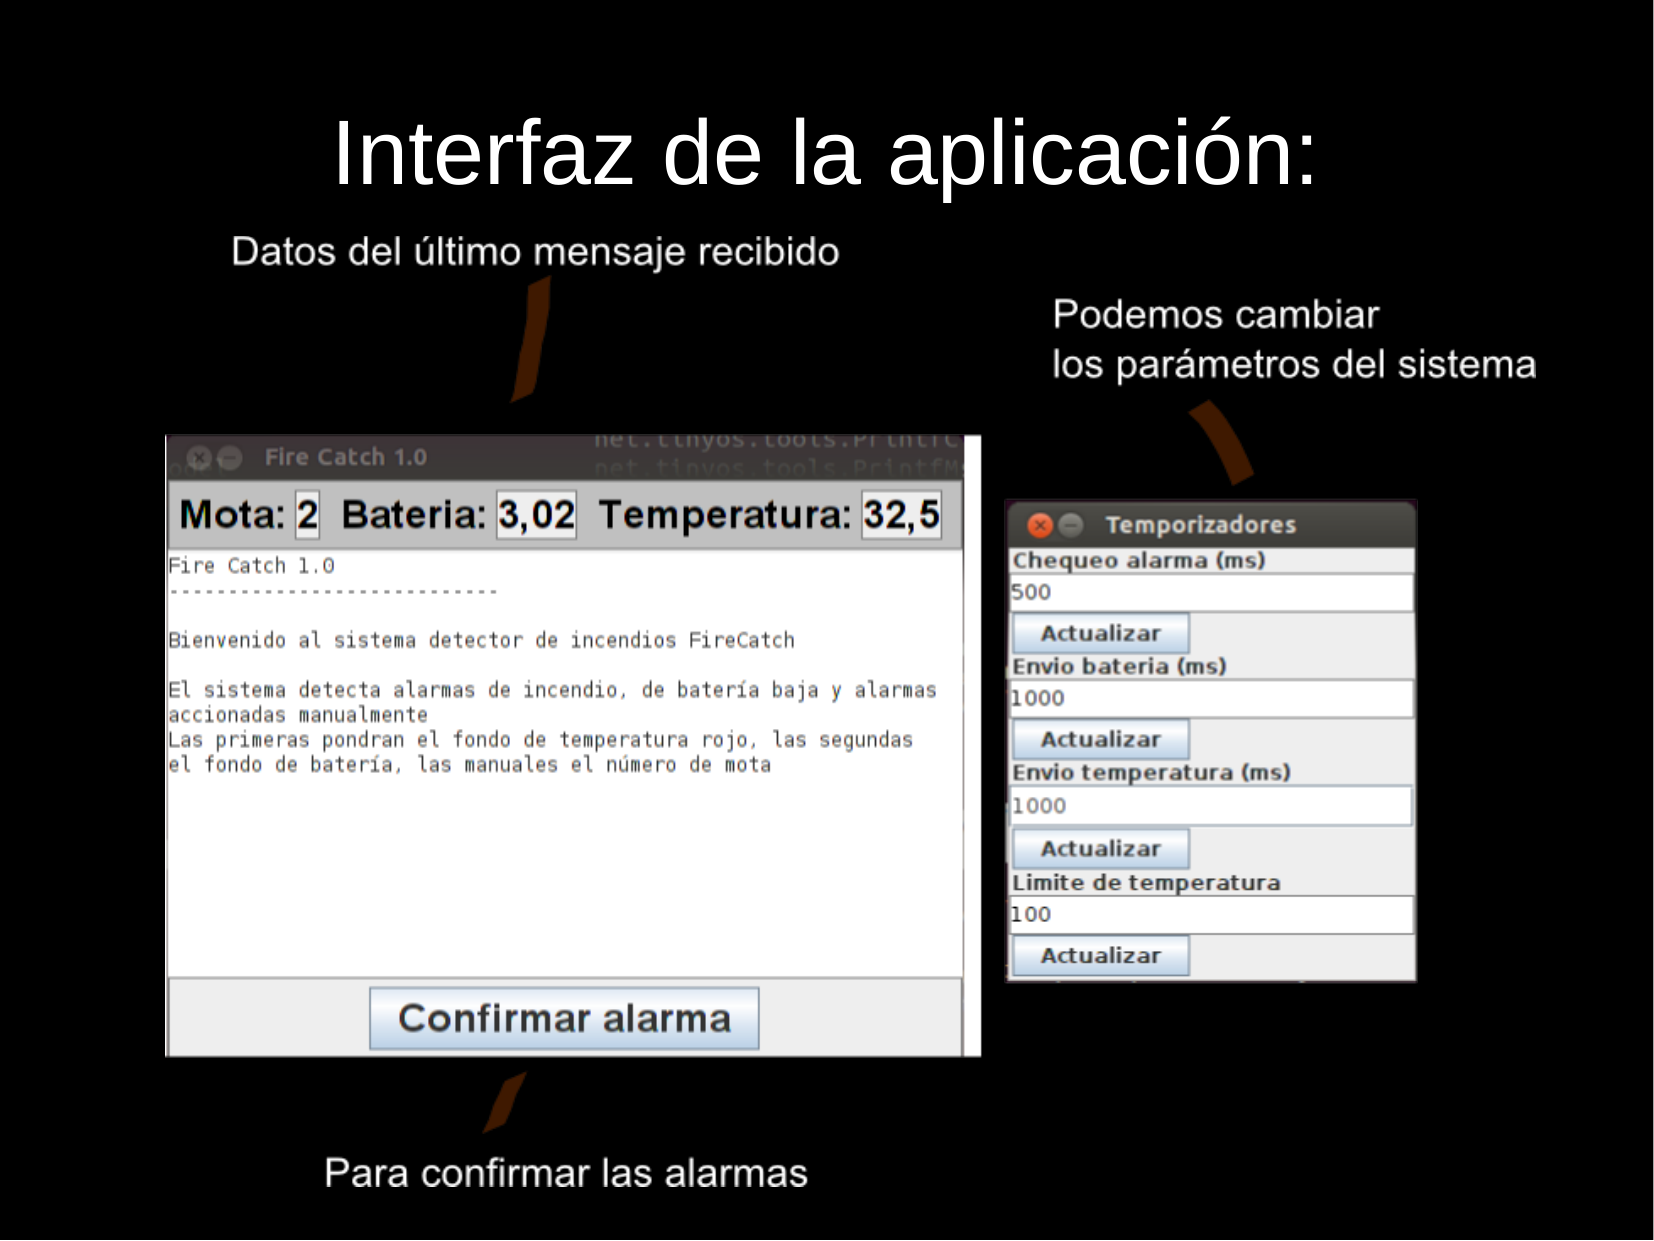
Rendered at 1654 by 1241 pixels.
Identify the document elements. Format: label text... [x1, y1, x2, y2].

picture [165, 236, 1536, 1187]
title Interfaz de la aplicación: [82, 49, 1571, 257]
